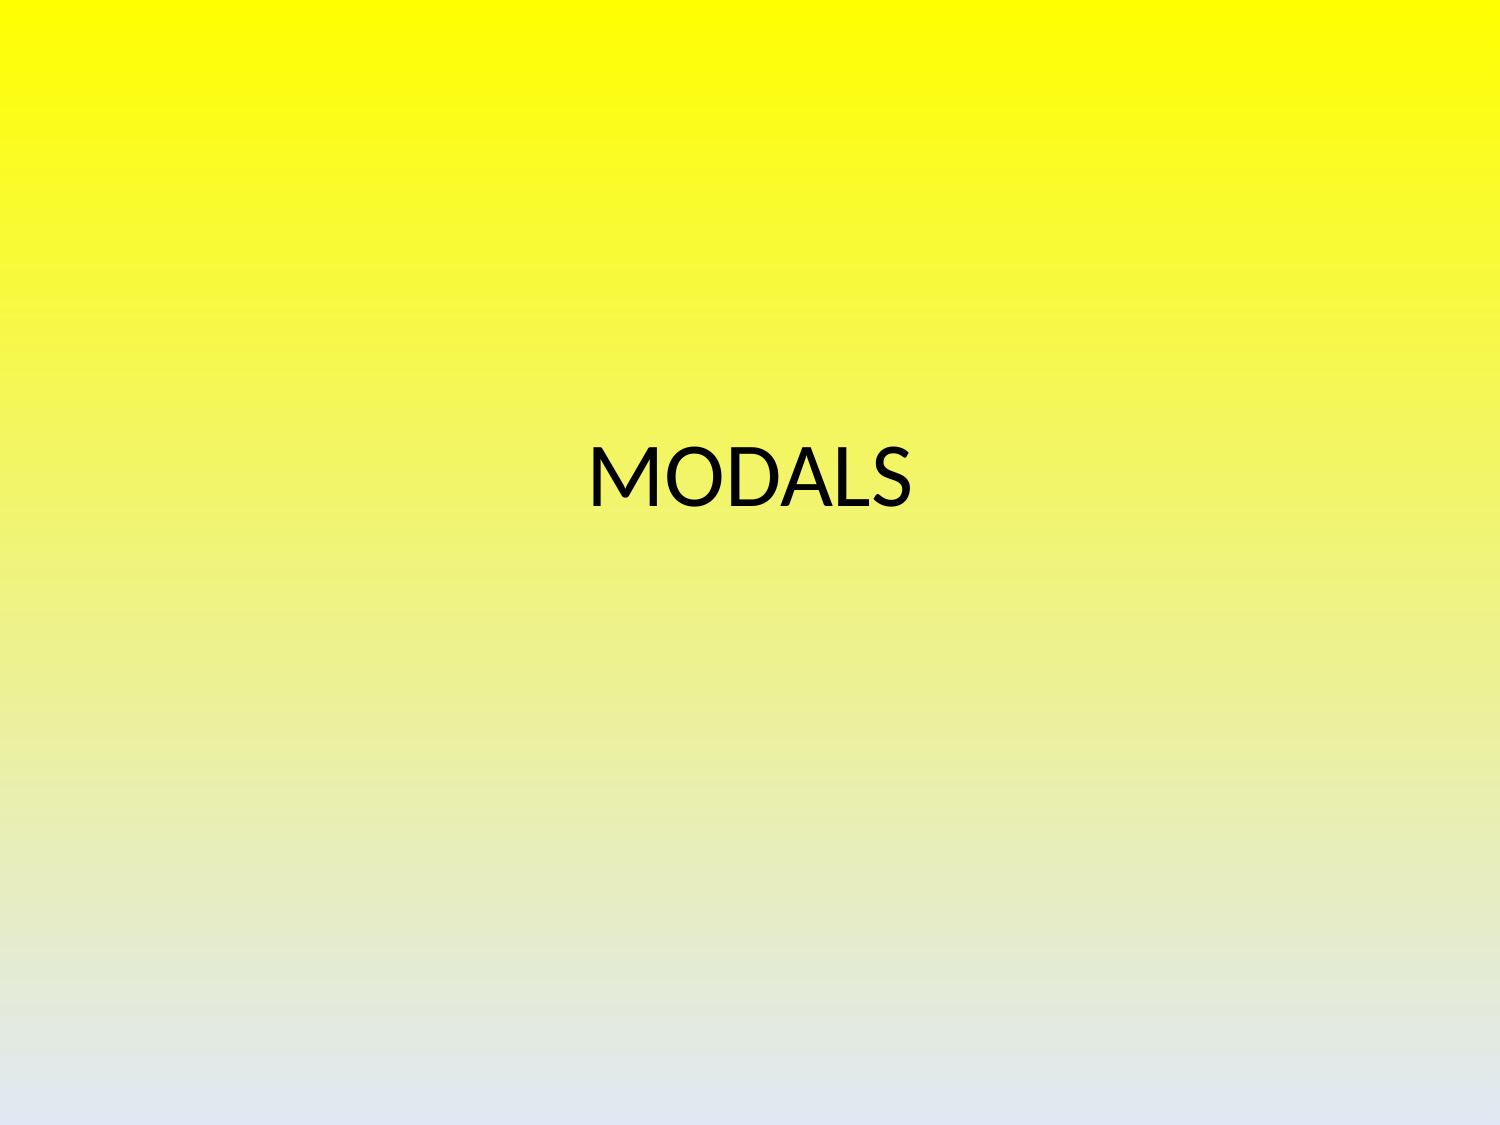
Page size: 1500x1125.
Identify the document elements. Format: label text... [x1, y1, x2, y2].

title MODALS [112, 349, 1388, 591]
